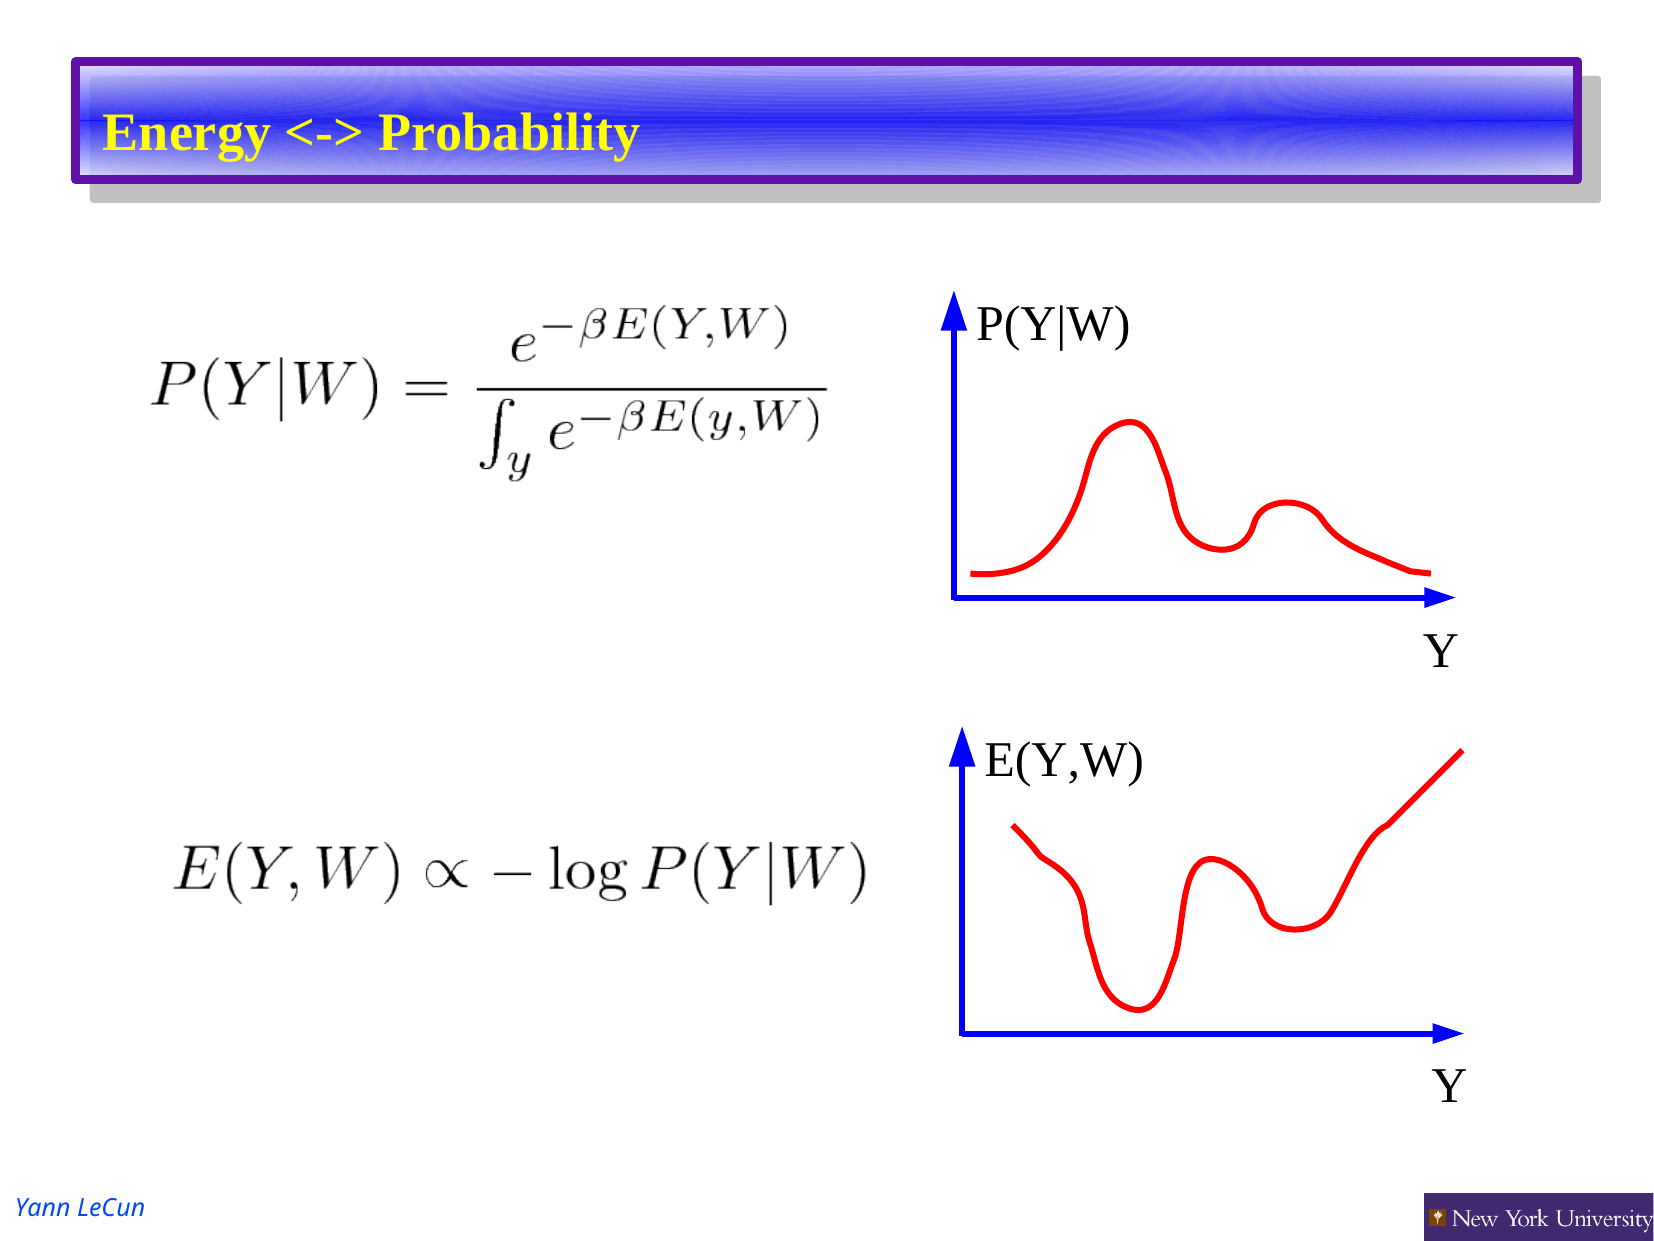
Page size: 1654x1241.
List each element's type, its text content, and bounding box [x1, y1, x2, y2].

picture [167, 836, 872, 912]
title Energy <-> Probability [75, 61, 1578, 180]
text_box P(Y|W) [973, 293, 1134, 360]
text_box Y [1428, 1055, 1471, 1122]
picture [144, 299, 834, 488]
picture [1424, 1193, 1654, 1241]
text_box Y [1419, 619, 1463, 687]
text_box E(Y,W) [981, 729, 1148, 796]
